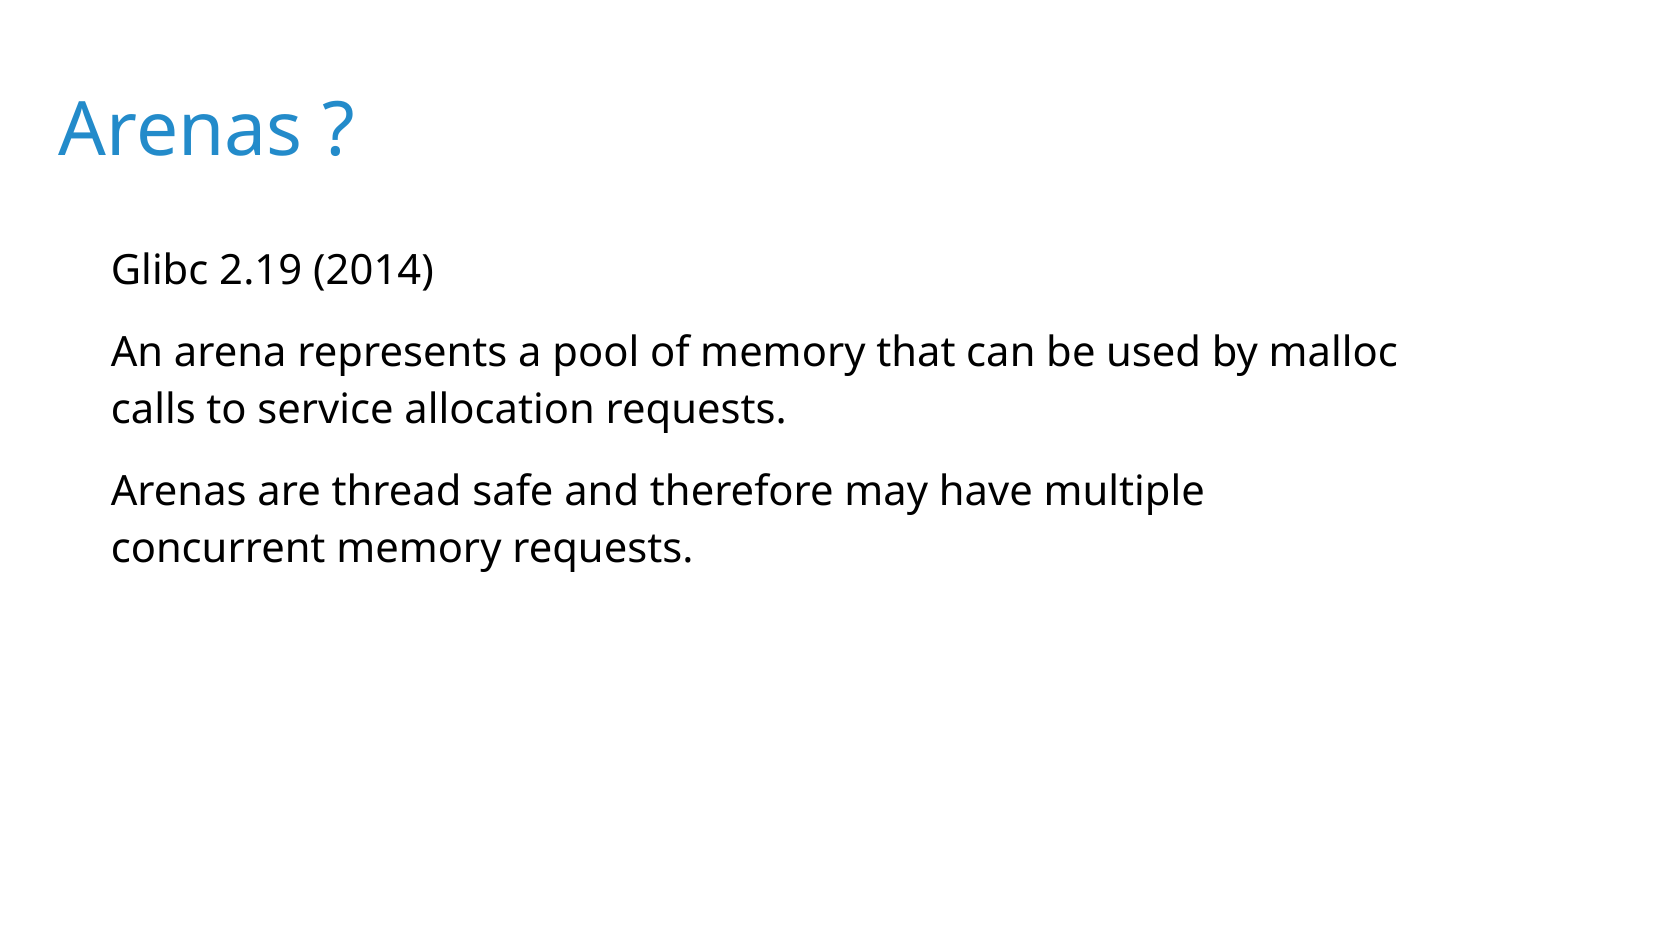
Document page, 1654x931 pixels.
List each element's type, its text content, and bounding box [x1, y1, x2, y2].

title Arenas ? [59, 59, 1595, 178]
text_box Glibc 2.19 (2014) An arena represents a pool of memory that can be used by malloc calls to service allocation requests. Arenas are thread safe and therefore may have multiple concurrent memory requests. [105, 240, 1411, 766]
